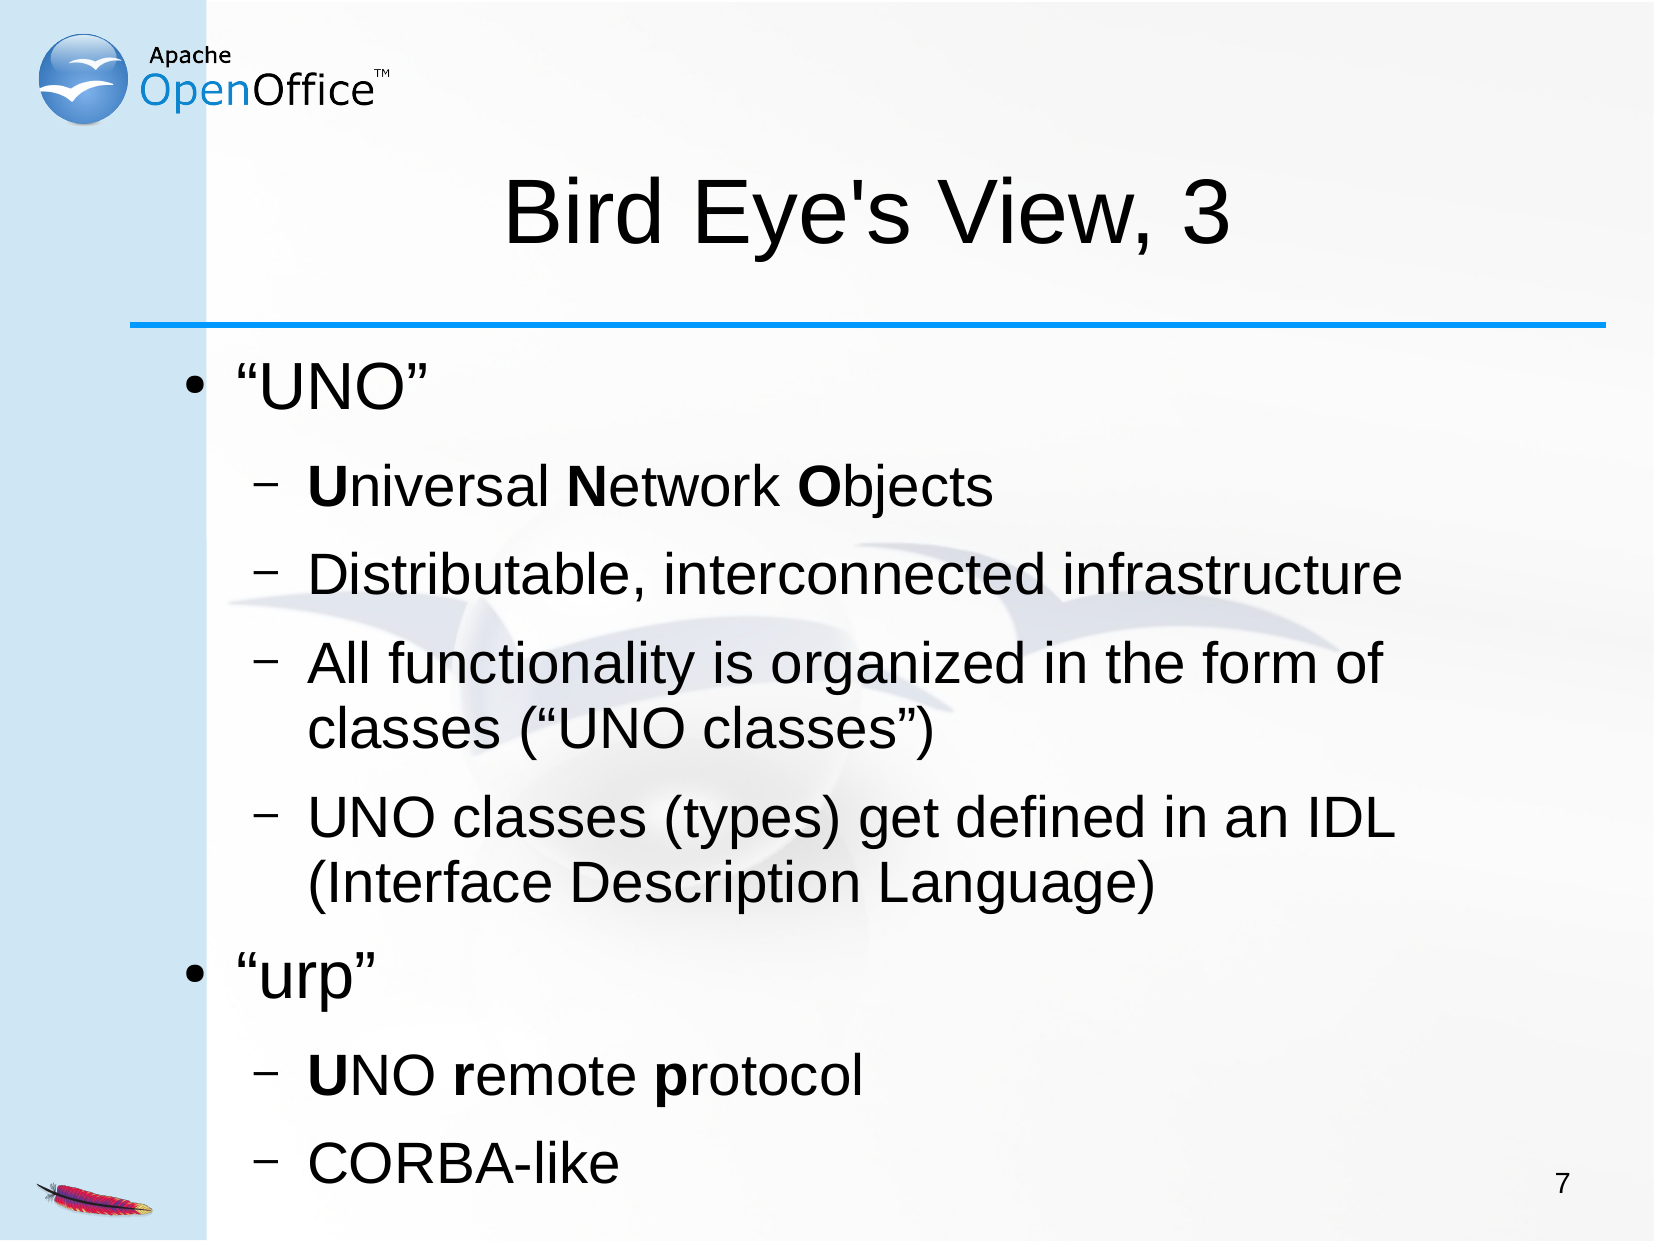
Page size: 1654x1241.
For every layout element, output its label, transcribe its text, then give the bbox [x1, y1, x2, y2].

list “UNO” Universal Network Objects Distributable, interconnected infrastructure All functionality is organized in the form of classes (“UNO classes”) UNO classes (types) get defined in an IDL (Interface Description Language) “urp” UNO remote protocol CORBA-like [165, 349, 1571, 1196]
picture [35, 2, 1654, 1241]
picture [35, 1181, 154, 1219]
title Bird Eye's View, 3 [165, 108, 1571, 316]
